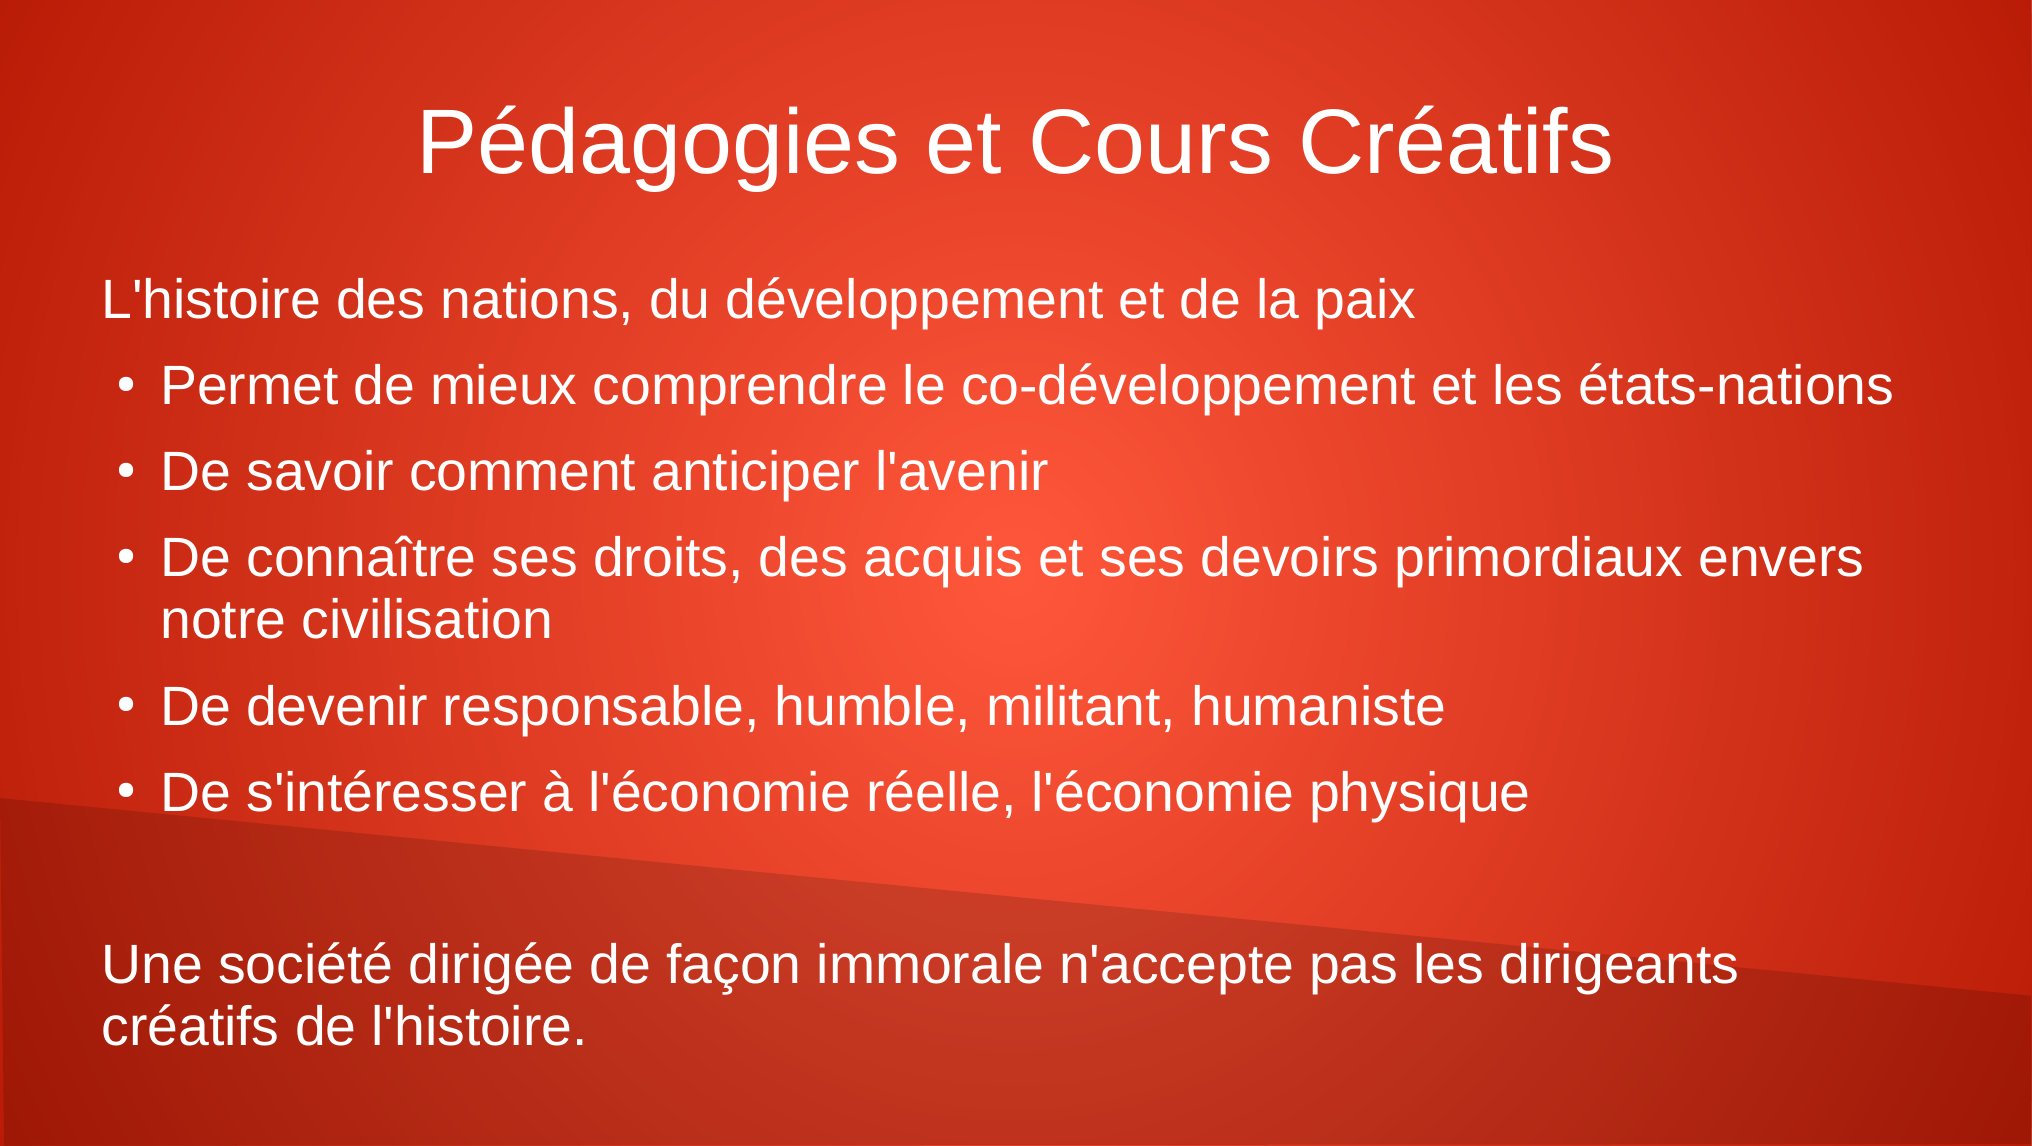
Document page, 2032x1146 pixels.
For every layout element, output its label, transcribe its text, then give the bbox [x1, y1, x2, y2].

title Pédagogies et Cours Créatifs [101, 45, 1930, 237]
list L'histoire des nations, du développement et de la paix Permet de mieux comprendre le co-développement et les états-nations De savoir comment anticiper l'avenir De connaître ses droits, des acquis et ses devoirs primordiaux envers notre civilisation De devenir responsable, humble, militant, humaniste De s'intéresser à l'économie réelle, l'économie physique Une société dirigée de façon immorale n'accepte pas les dirigeants créatifs de l'histoire. [101, 268, 1930, 1075]
